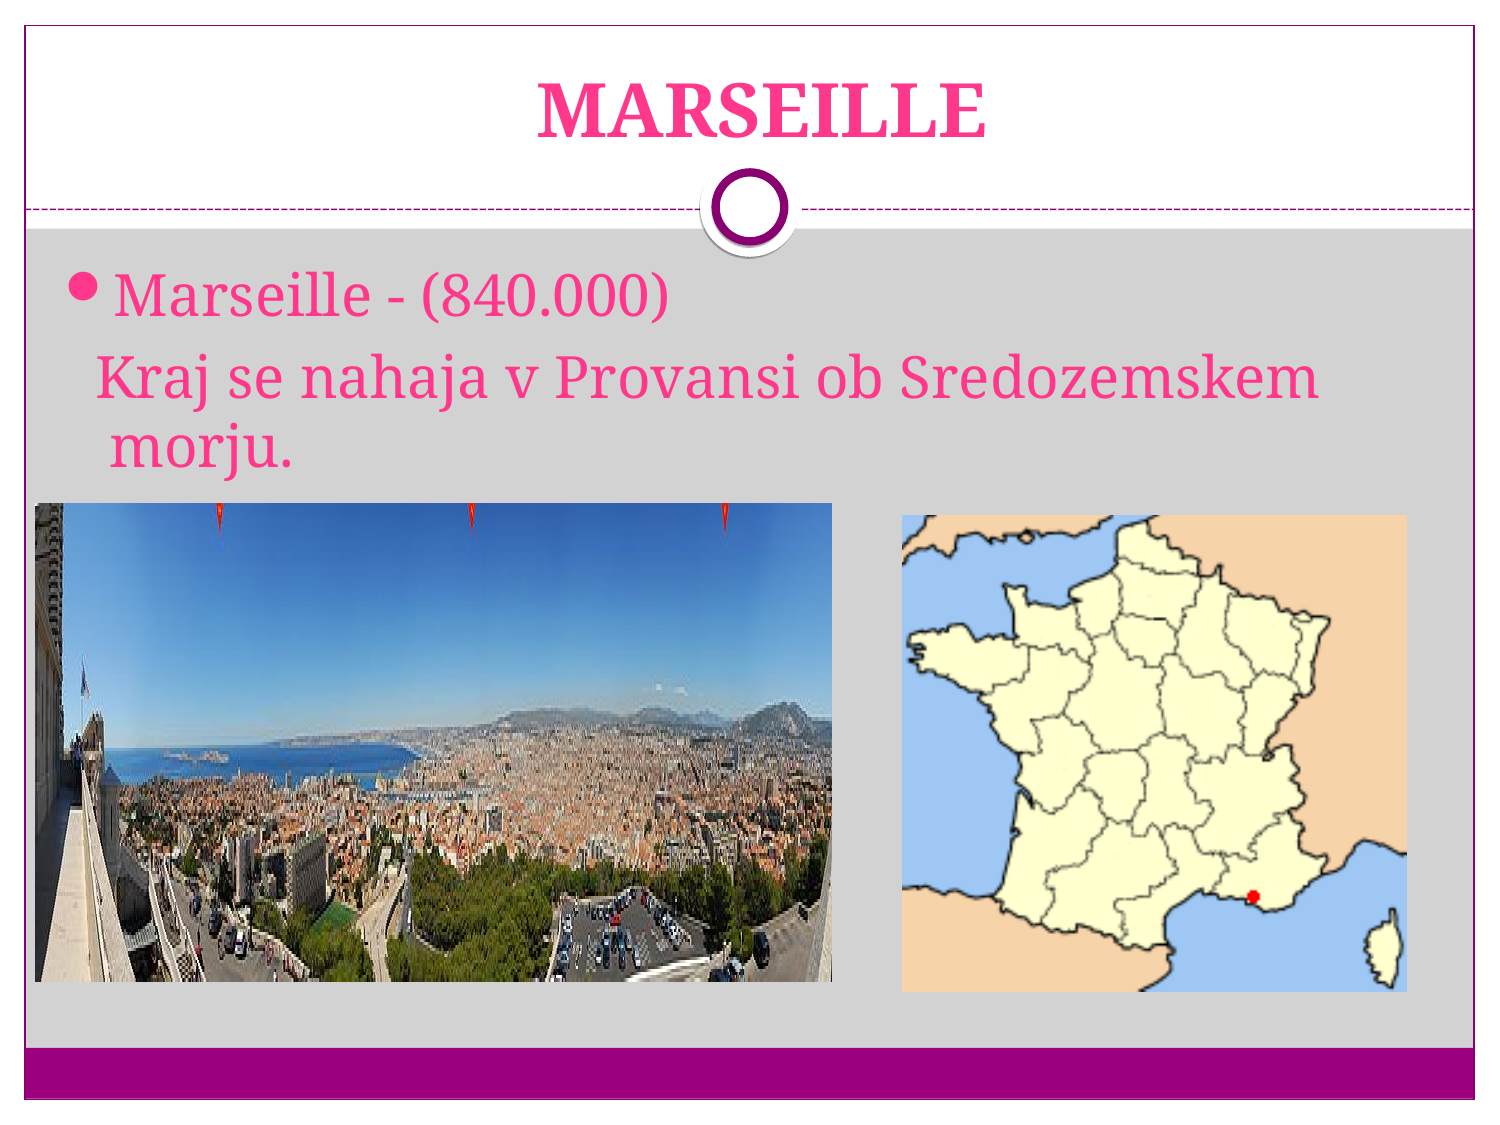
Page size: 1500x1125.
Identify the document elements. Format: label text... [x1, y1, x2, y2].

list Marseille - (840.000) Kraj se nahaja v Provansi ob Sredozemskem morju. [49, 250, 1445, 1001]
title MARSEILLE [23, 0, 1500, 160]
picture [35, 503, 832, 982]
picture [902, 515, 1407, 992]
